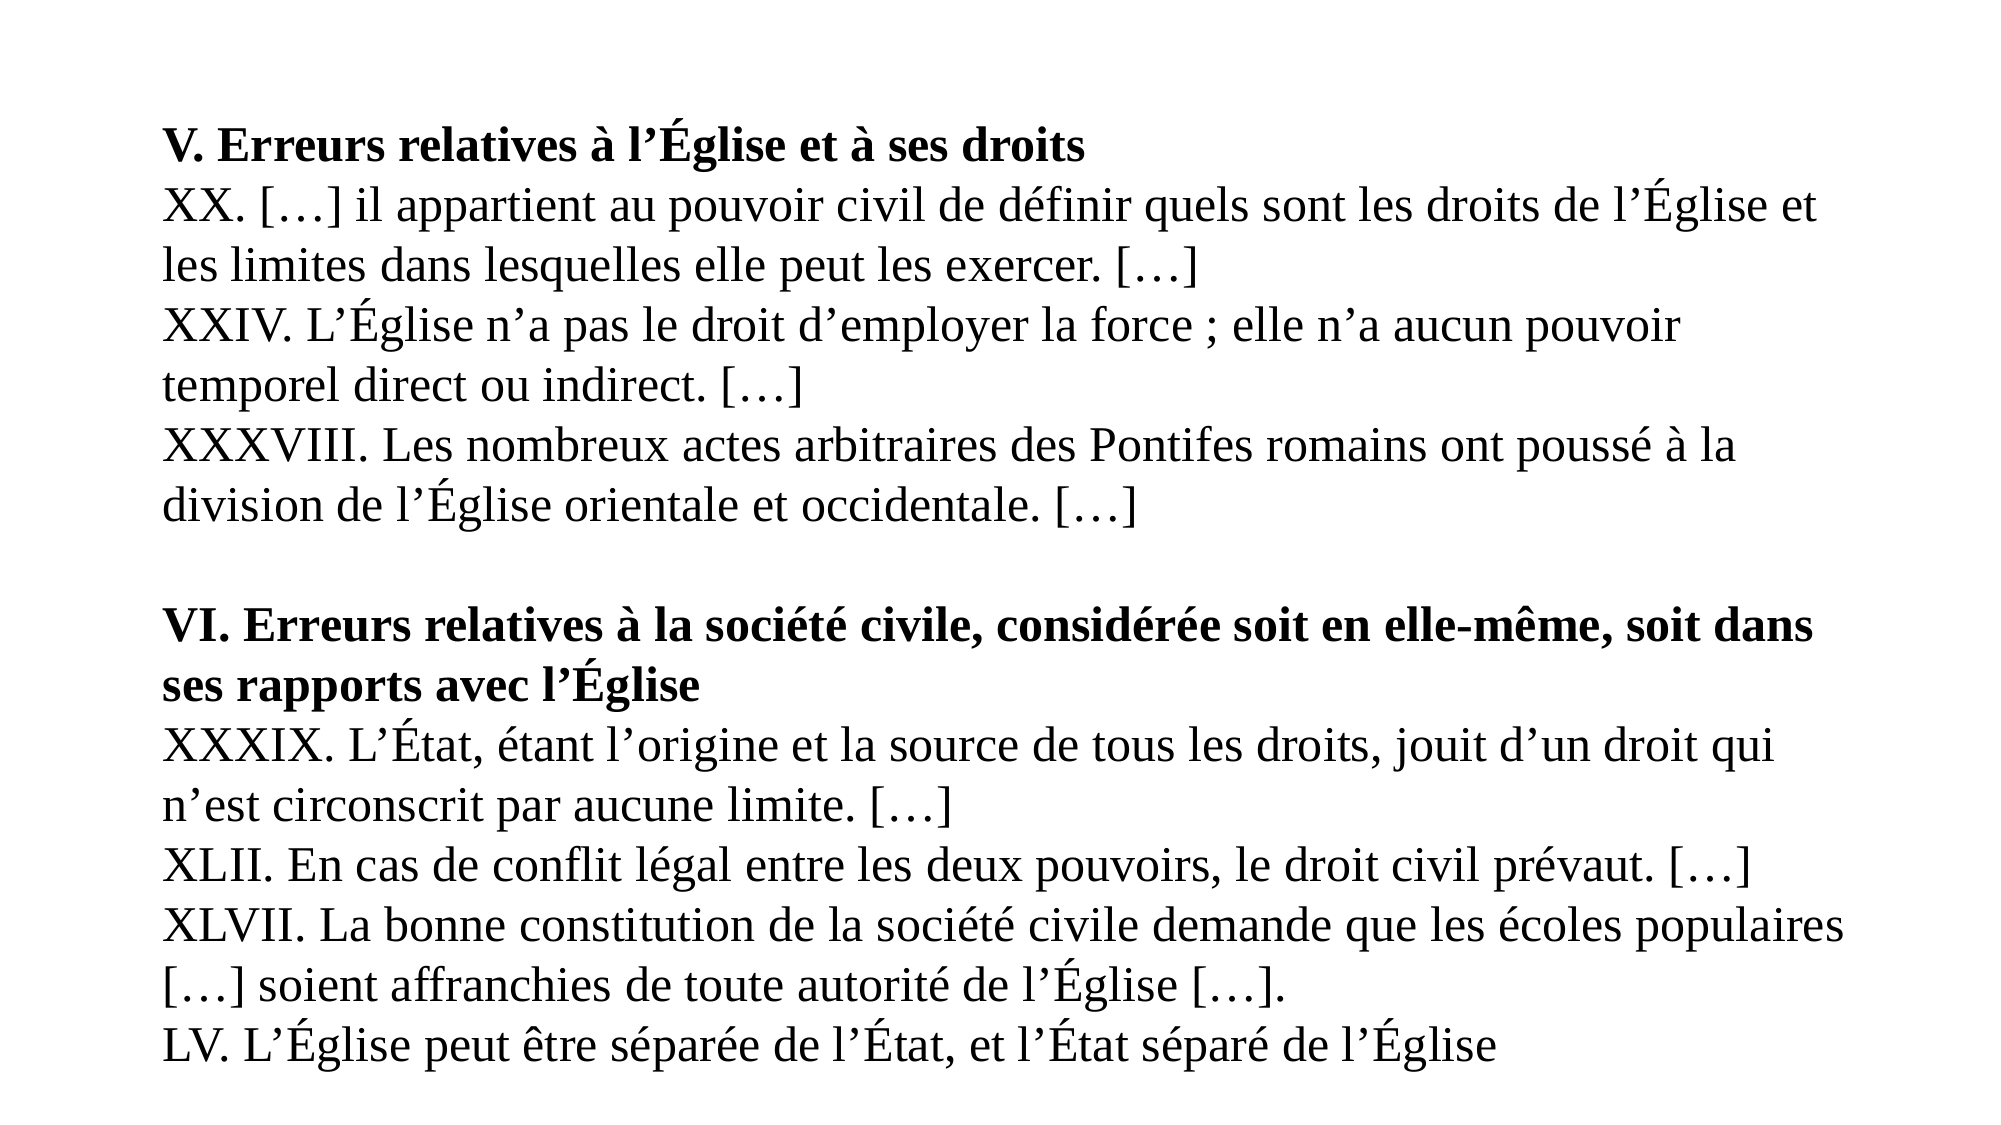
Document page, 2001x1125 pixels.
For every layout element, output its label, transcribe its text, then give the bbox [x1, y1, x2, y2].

text_box V. Erreurs relatives à l’Église et à ses droits XX. […] il appartient au pouvoir civil de définir quels sont les droits de l’Église et les limites dans lesquelles elle peut les exercer. […] XXIV. L’Église n’a pas le droit d’employer la force ; elle n’a aucun pouvoir temporel direct ou indirect. […] XXXVIII. Les nombreux actes arbitraires des Pontifes romains ont poussé à la division de l’Église orientale et occidentale. […] VI. Erreurs relatives à la société civile, considérée soit en elle-même, soit dans ses rapports avec l’Église XXXIX. L’État, étant l’origine et la source de tous les droits, jouit d’un droit qui n’est circonscrit par aucune limite. […] XLII. En cas de conflit légal entre les deux pouvoirs, le droit civil prévaut. […] XLVII. La bonne constitution de la société civile demande que les écoles populaires […] soient affranchies de toute autorité de l’Église […]. LV. L’Église peut être séparée de l’État, et l’État séparé de l’Église [147, 103, 1874, 1089]
